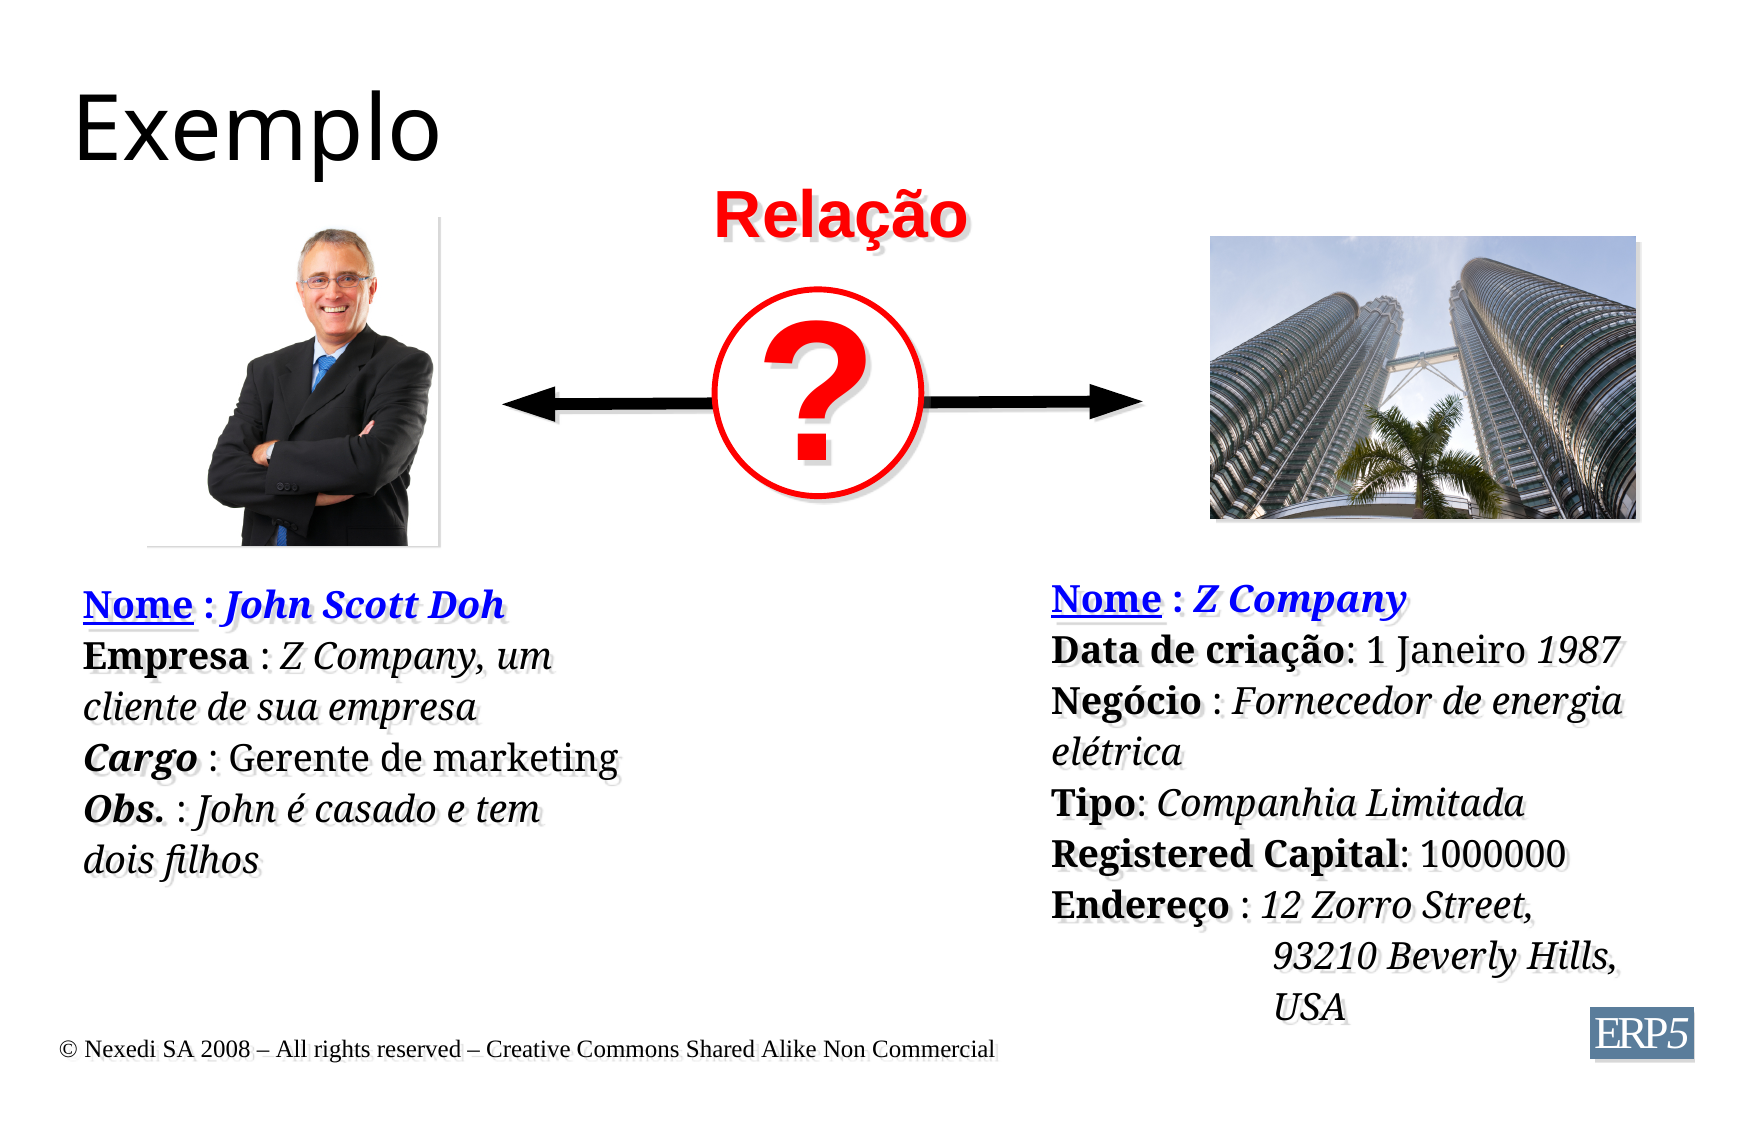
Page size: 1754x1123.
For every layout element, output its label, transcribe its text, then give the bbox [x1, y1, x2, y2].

text_box Relação [649, 177, 1034, 252]
text_box Nome : John Scott Doh Empresa : Z Company, um cliente de sua empresa Cargo : Gerente de marketing Obs. : John é casado e tem dois filhos [82, 578, 621, 801]
picture [141, 211, 438, 546]
text_box Nome : Z Company Data de criação: 1 Janeiro 1987 Negócio : Fornecedor de energia elétrica Tipo: Companhia Limitada Registered Capital: 1000000 Endereço : 12 Zorro Street, 93210 Beverly Hills, USA [1051, 572, 1689, 912]
text_box [904, 335, 922, 451]
text_box [714, 310, 755, 475]
text_box ? [755, 279, 904, 504]
picture [1210, 236, 1636, 519]
title Exemplo [71, 63, 1707, 187]
